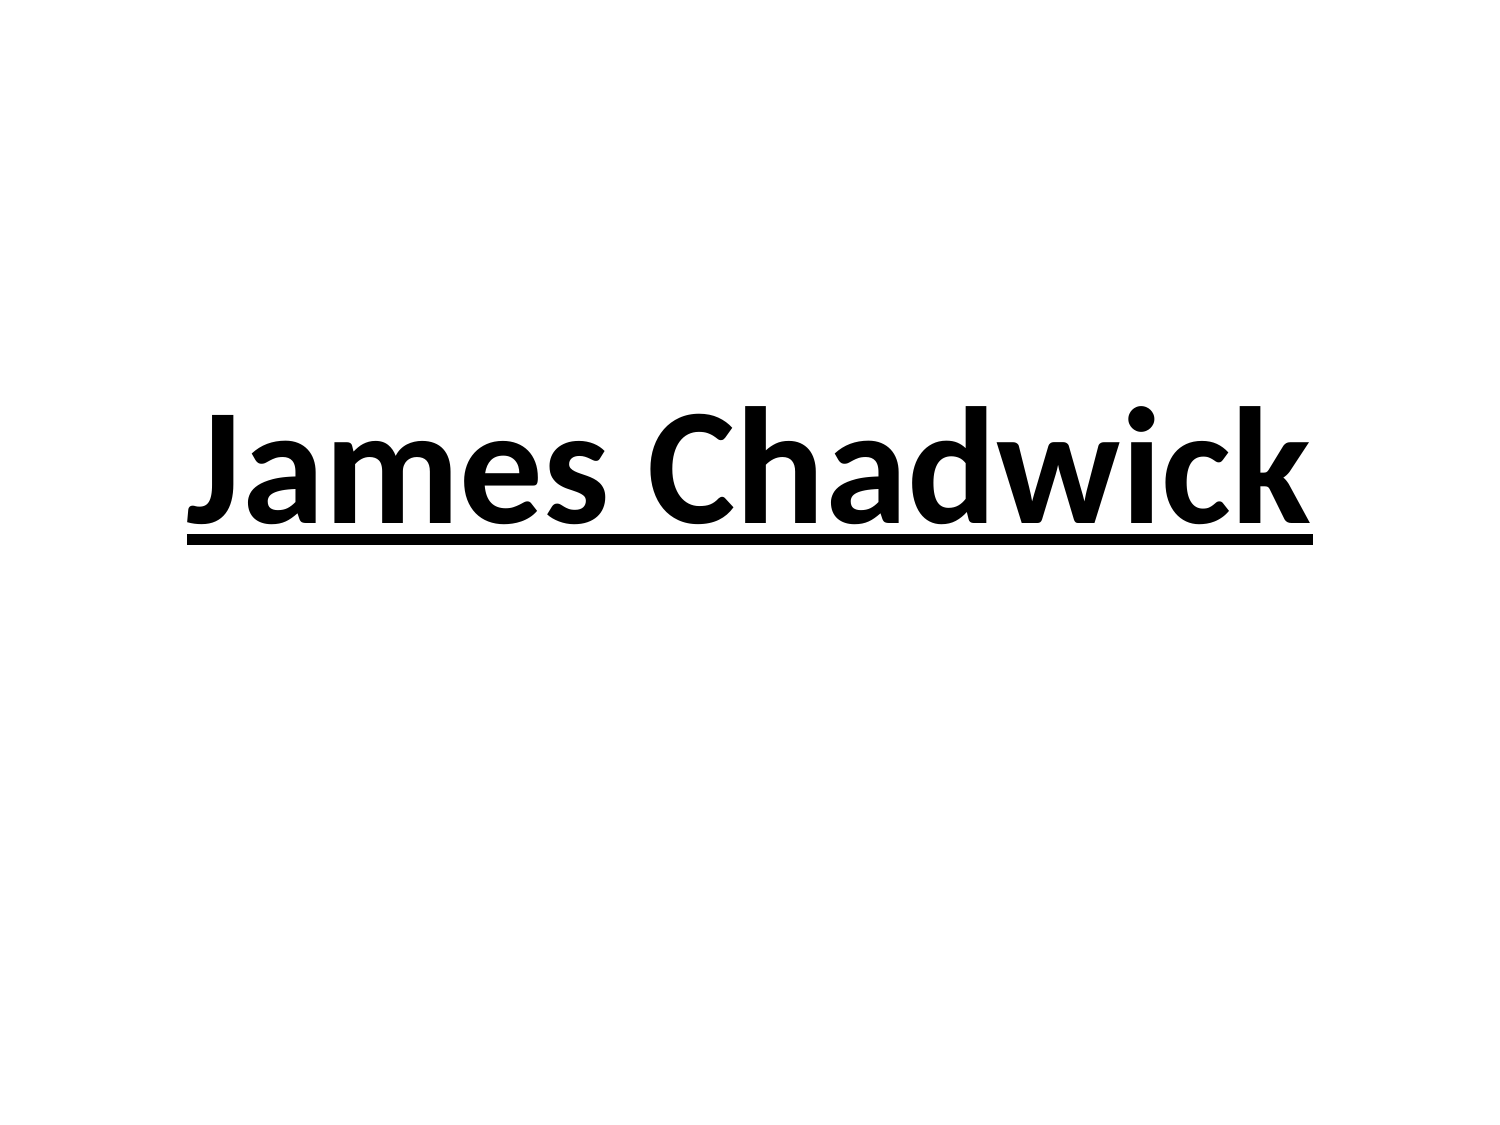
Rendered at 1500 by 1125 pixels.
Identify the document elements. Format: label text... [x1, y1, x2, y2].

title James Chadwick [112, 349, 1388, 591]
